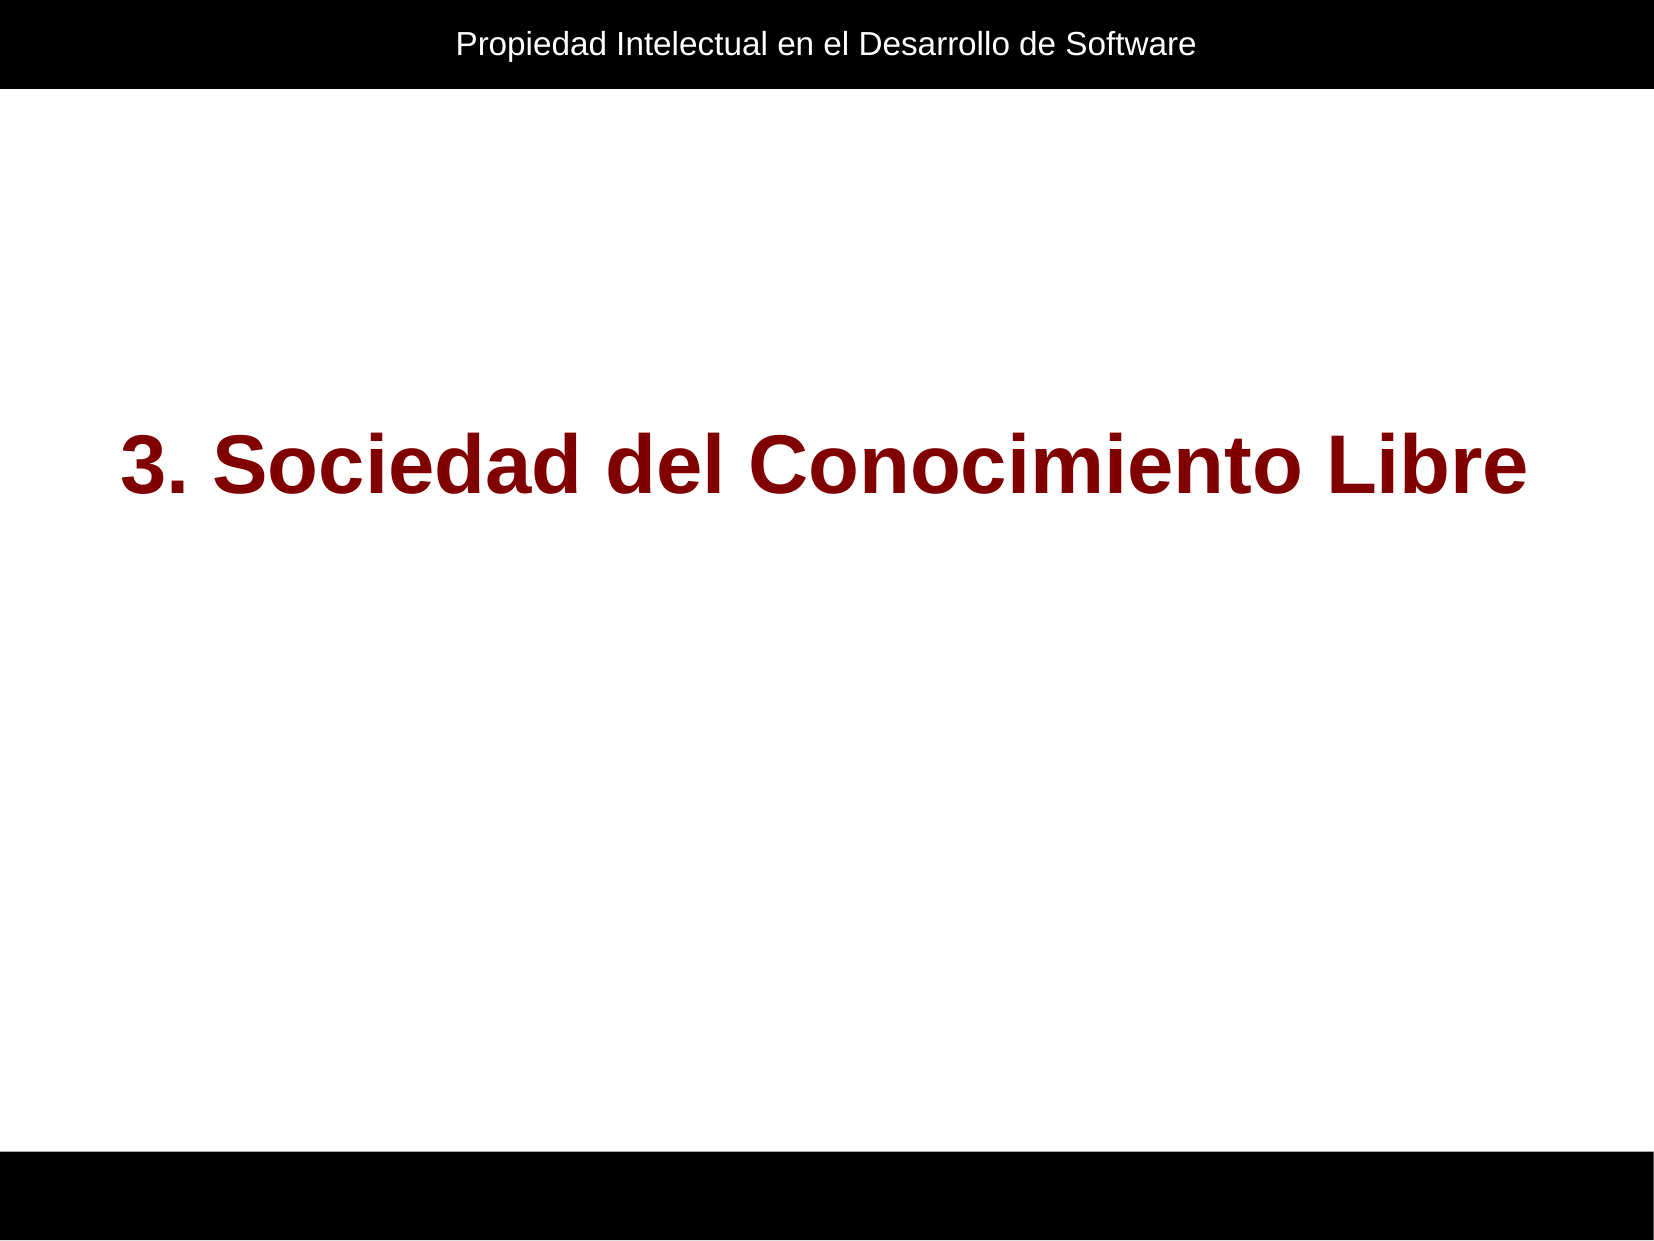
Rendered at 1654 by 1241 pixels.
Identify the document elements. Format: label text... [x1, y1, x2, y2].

title 3. Sociedad del Conocimiento Libre [86, 413, 1564, 517]
